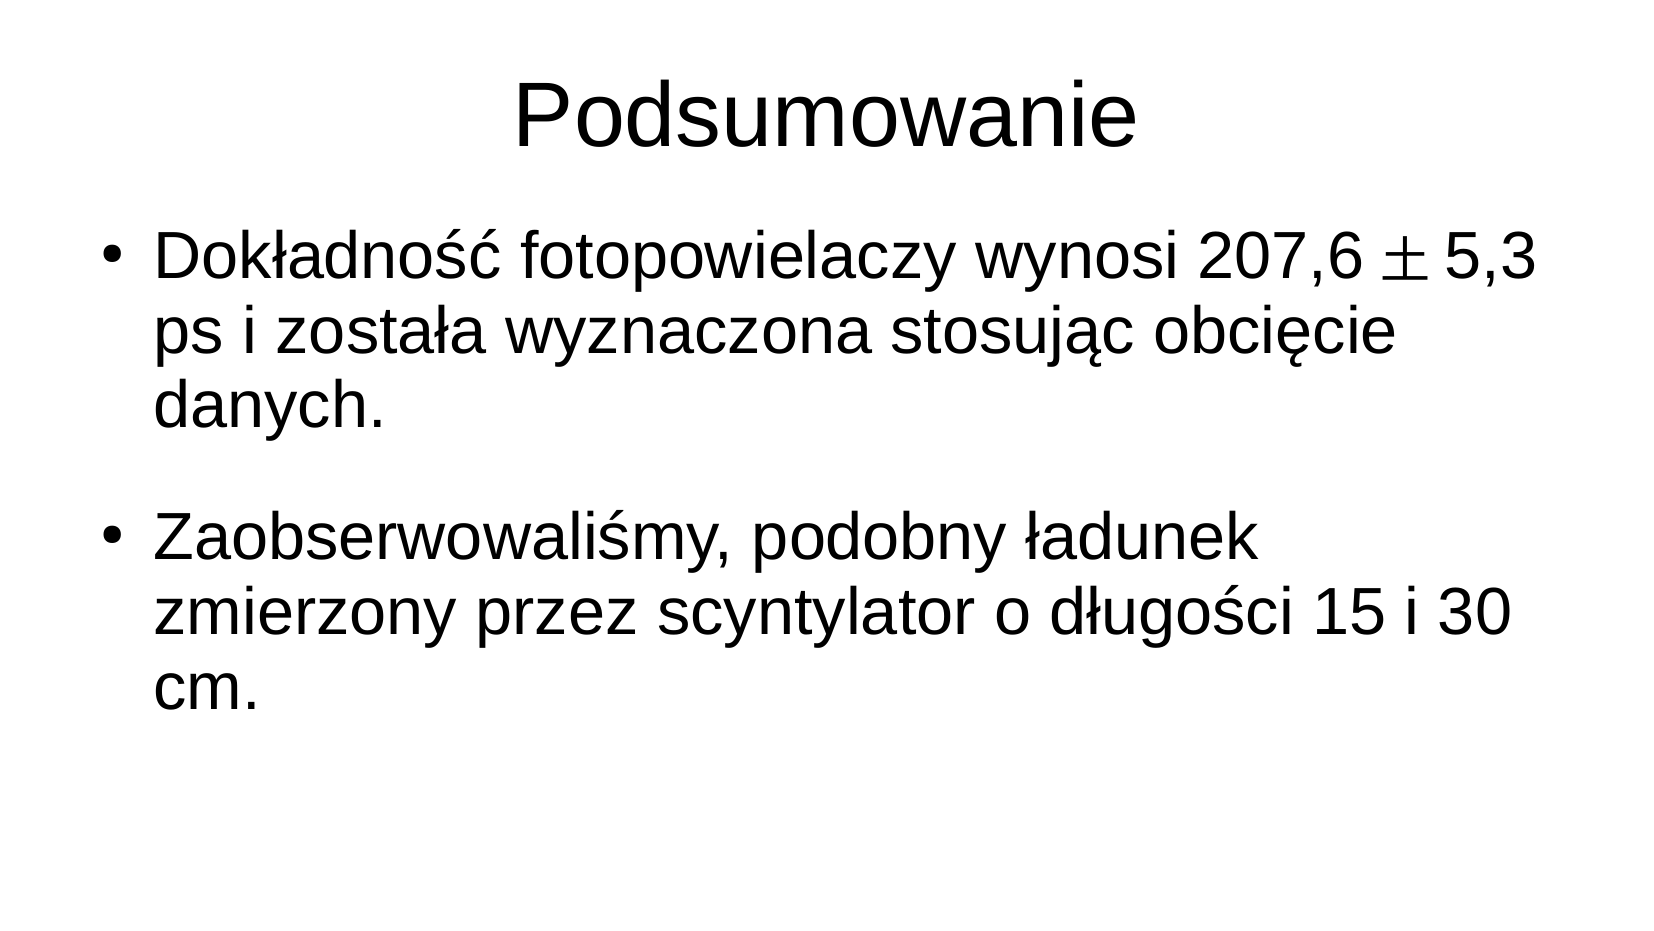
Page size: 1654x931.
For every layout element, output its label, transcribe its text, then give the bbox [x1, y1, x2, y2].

list Zaobserwowaliśmy, podobny ładunek zmierzony przez scyntylator o długości 15 i 30 cm. [82, 499, 1571, 757]
list Dokładność fotopowielaczy wynosi 207,6土5,3 ps i została wyznaczona stosując obcięcie danych. [82, 217, 1571, 475]
title Podsumowanie [82, 37, 1571, 193]
